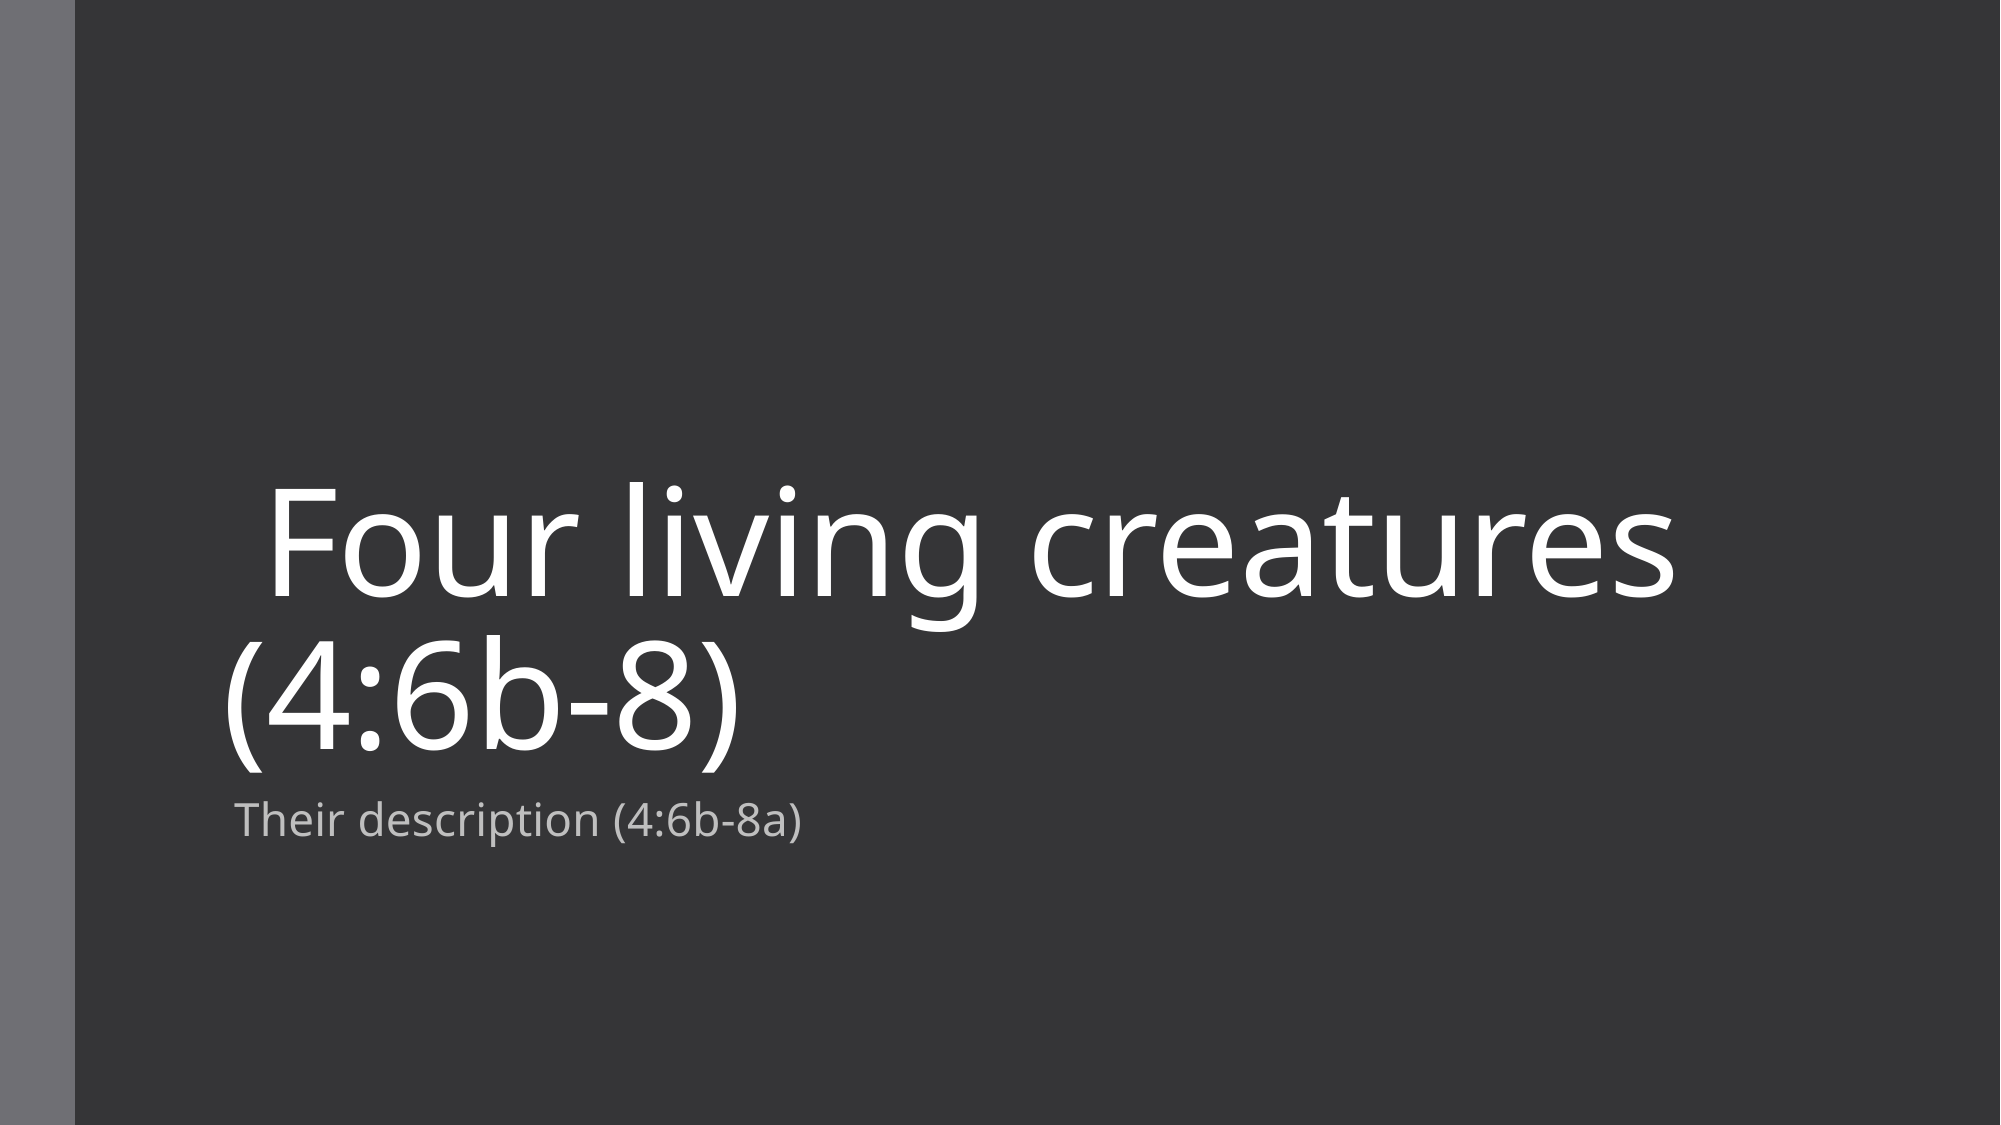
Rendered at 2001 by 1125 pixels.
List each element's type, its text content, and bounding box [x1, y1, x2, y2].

subtitle Their description (4:6b-8a) [206, 787, 1752, 1066]
title Four living creatures (4:6b-8) [206, 124, 1752, 787]
